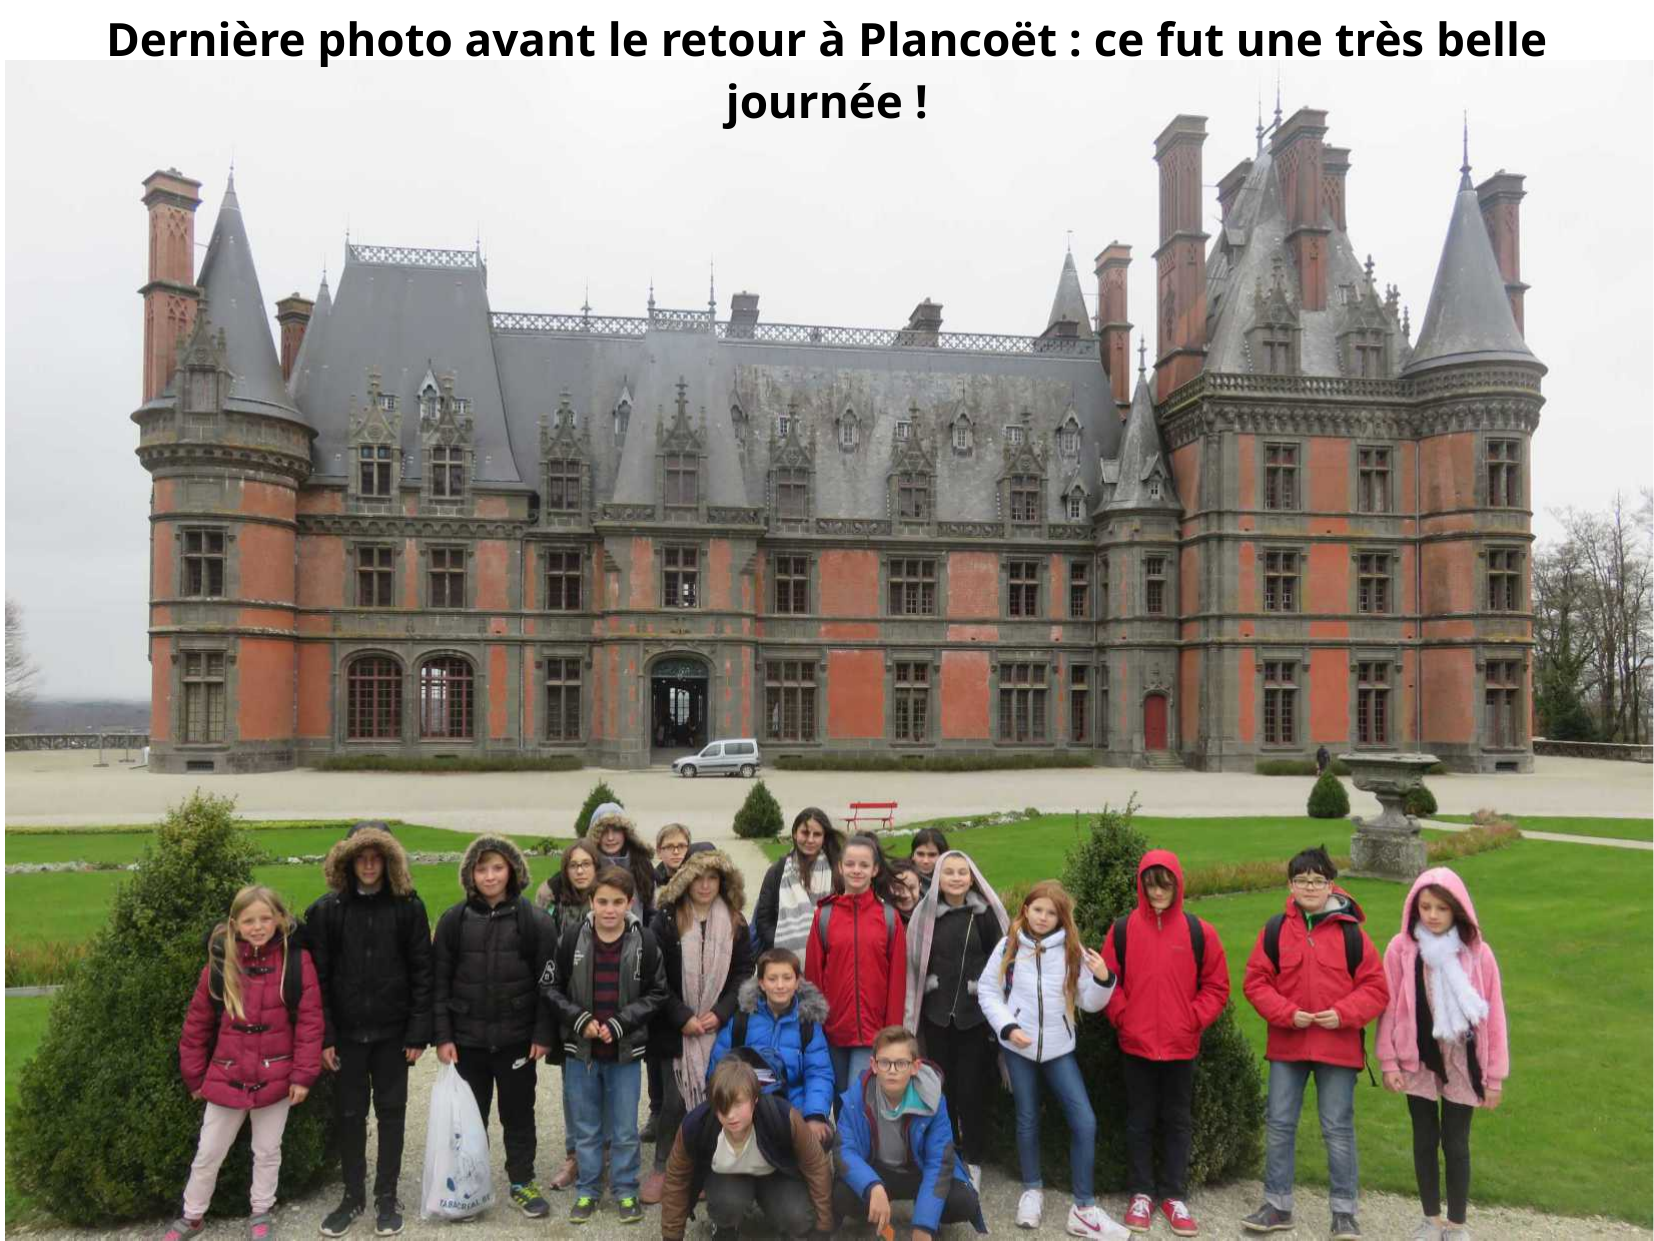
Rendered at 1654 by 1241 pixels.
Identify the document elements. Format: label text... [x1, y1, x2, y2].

picture [5, 73, 1654, 1241]
text_box Dernière photo avant le retour à Plancoët : ce fut une très belle journée ! [0, 0, 1654, 73]
